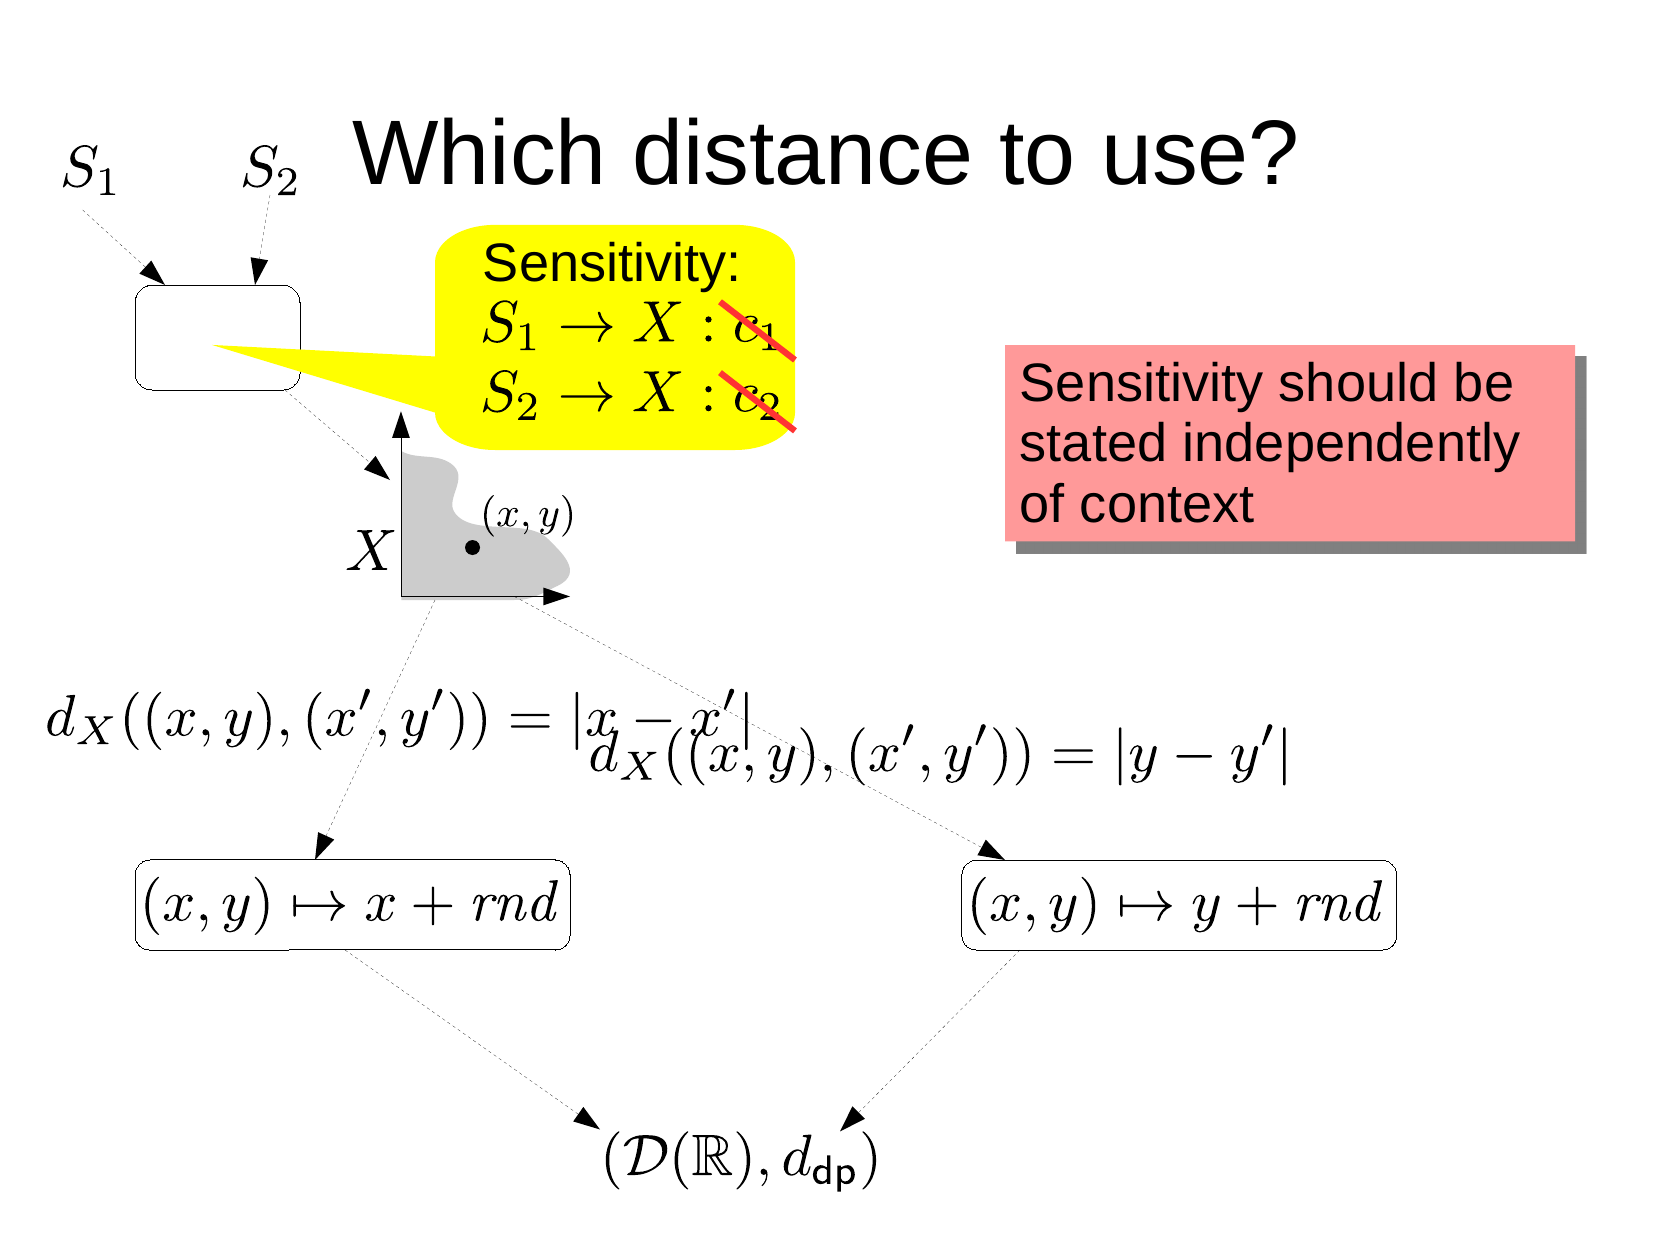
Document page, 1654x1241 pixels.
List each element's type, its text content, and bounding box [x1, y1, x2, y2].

text_box [402, 451, 577, 596]
text_box [212, 228, 796, 451]
text_box [345, 530, 398, 571]
text_box [240, 145, 299, 196]
text_box [600, 1131, 882, 1192]
title Which distance to use? [82, 49, 1571, 257]
text_box [966, 876, 1385, 936]
text_box [726, 231, 796, 356]
text_box [139, 876, 561, 935]
text_box [60, 145, 119, 196]
text_box Sensitivity: [468, 224, 769, 301]
text_box Sensitivity should be stated independently of context [1005, 345, 1576, 542]
text_box [45, 688, 1293, 786]
text_box [401, 597, 534, 601]
